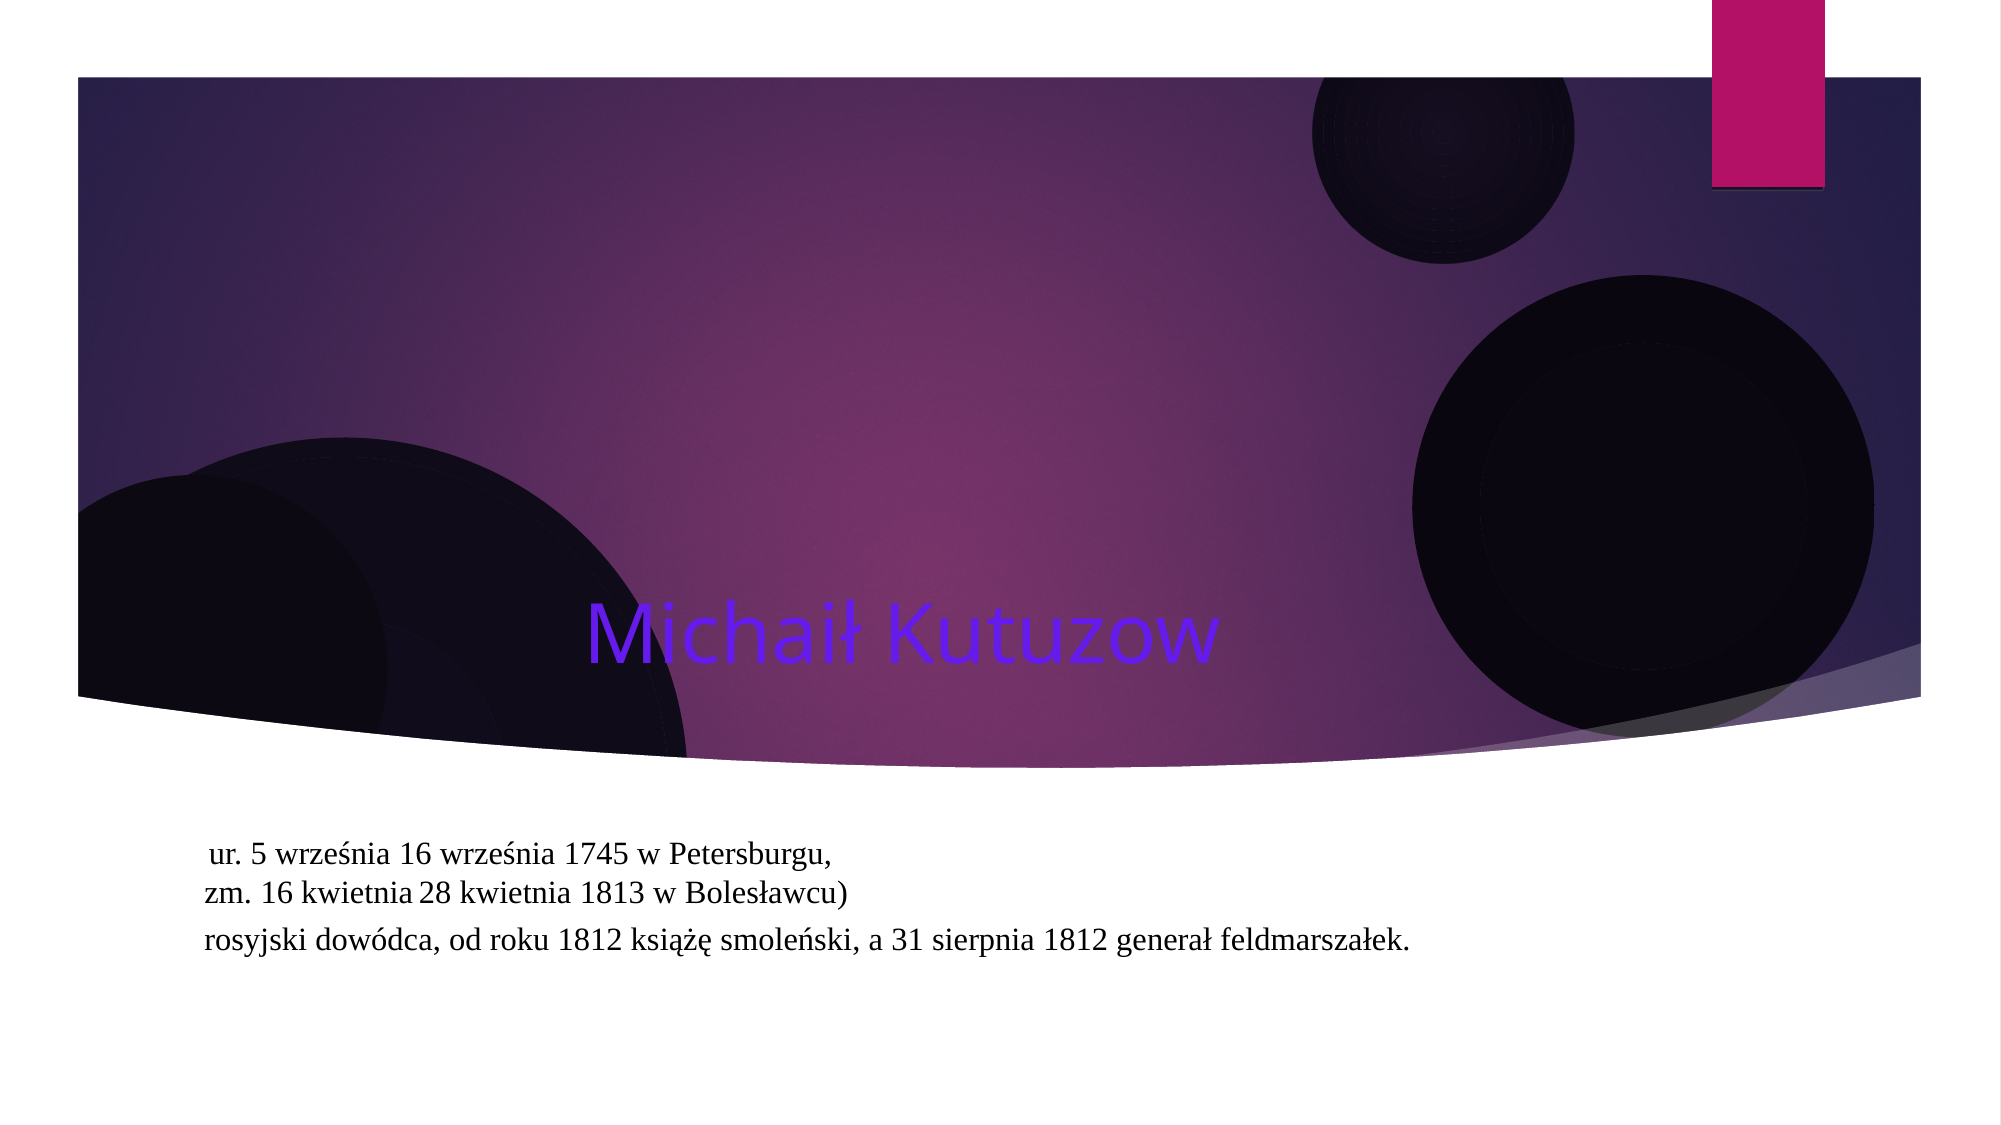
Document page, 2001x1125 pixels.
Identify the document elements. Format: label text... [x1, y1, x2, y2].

title Michaił Kutuzow [300, 131, 1749, 258]
list ur. 5 września 16 września 1745 w Petersburgu, zm. 16 kwietnia 28 kwietnia 1813 w Bolesławcu) rosyjski dowódca, od roku 1812 książę smoleński, a 31 sierpnia 1812 generał feldmarszałek. [186, 366, 1865, 1071]
